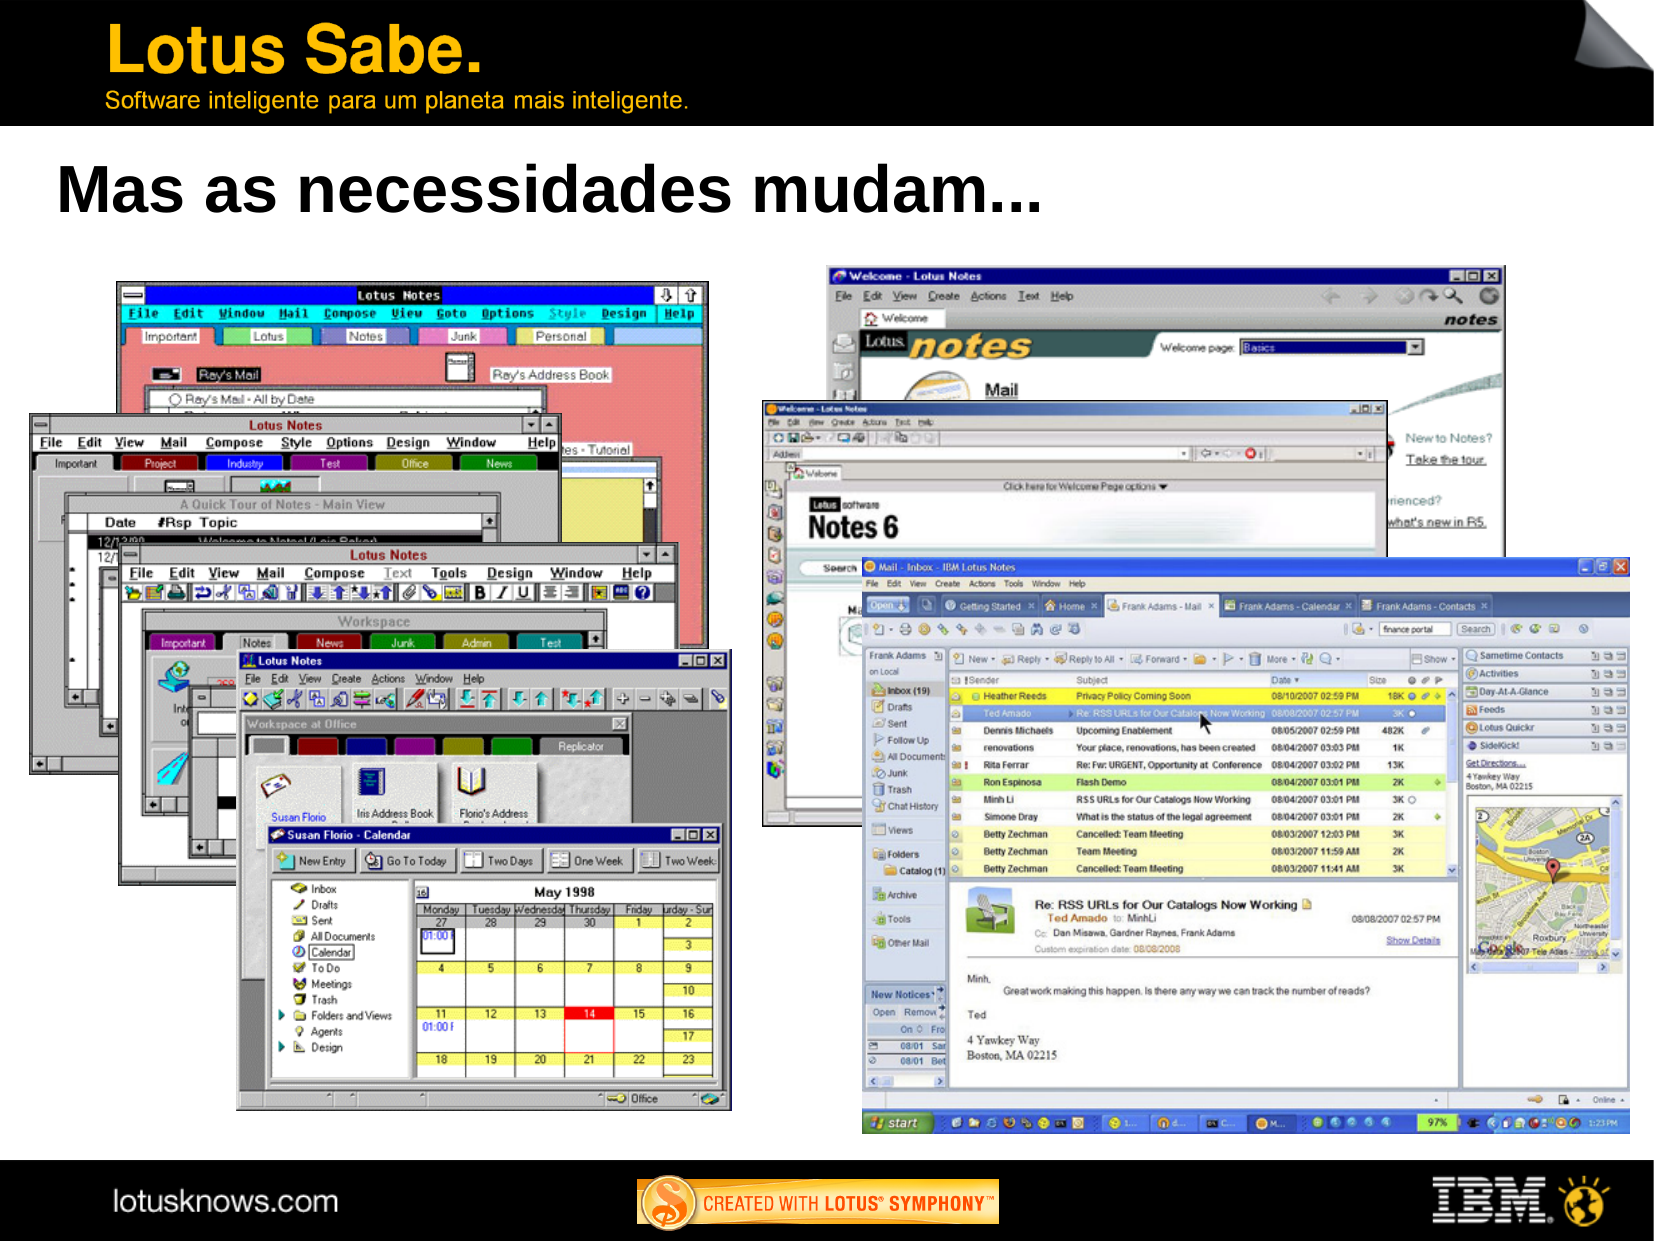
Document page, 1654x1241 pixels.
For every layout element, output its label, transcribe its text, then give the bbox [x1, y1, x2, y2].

title Mas as necessidades mudam... [56, 147, 1424, 228]
picture [762, 265, 1630, 1134]
picture [29, 281, 732, 1111]
picture [0, 0, 1654, 126]
picture [0, 1160, 1654, 1241]
